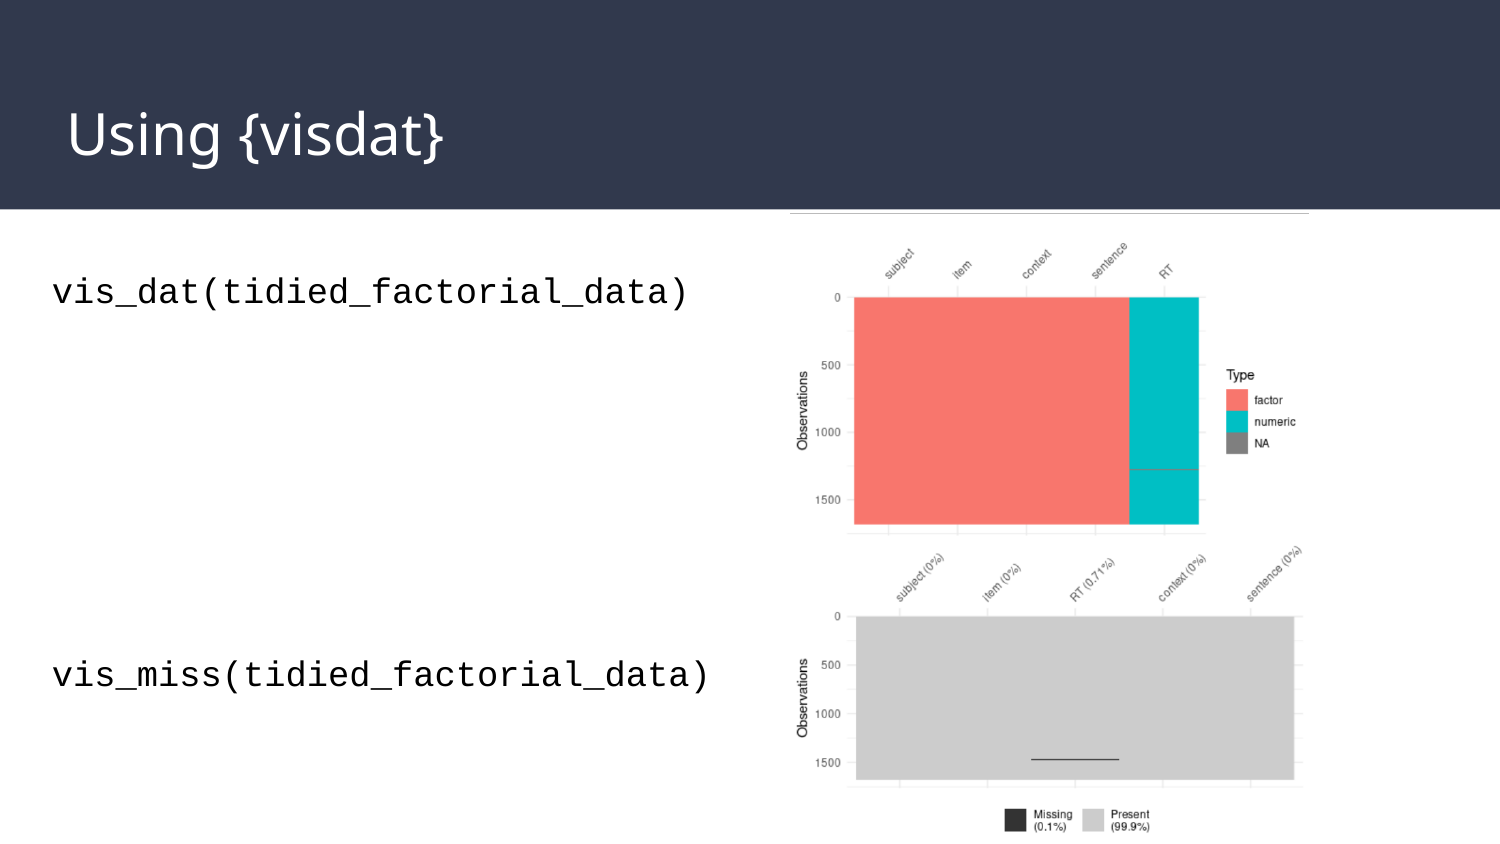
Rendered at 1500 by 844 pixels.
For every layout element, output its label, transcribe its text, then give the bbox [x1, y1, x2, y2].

text_box vis_dat(tidied_factorial_data) vis_miss(tidied_factorial_data) [36, 253, 790, 802]
title Using {visdat} [51, 82, 1449, 185]
picture [790, 213, 1309, 844]
